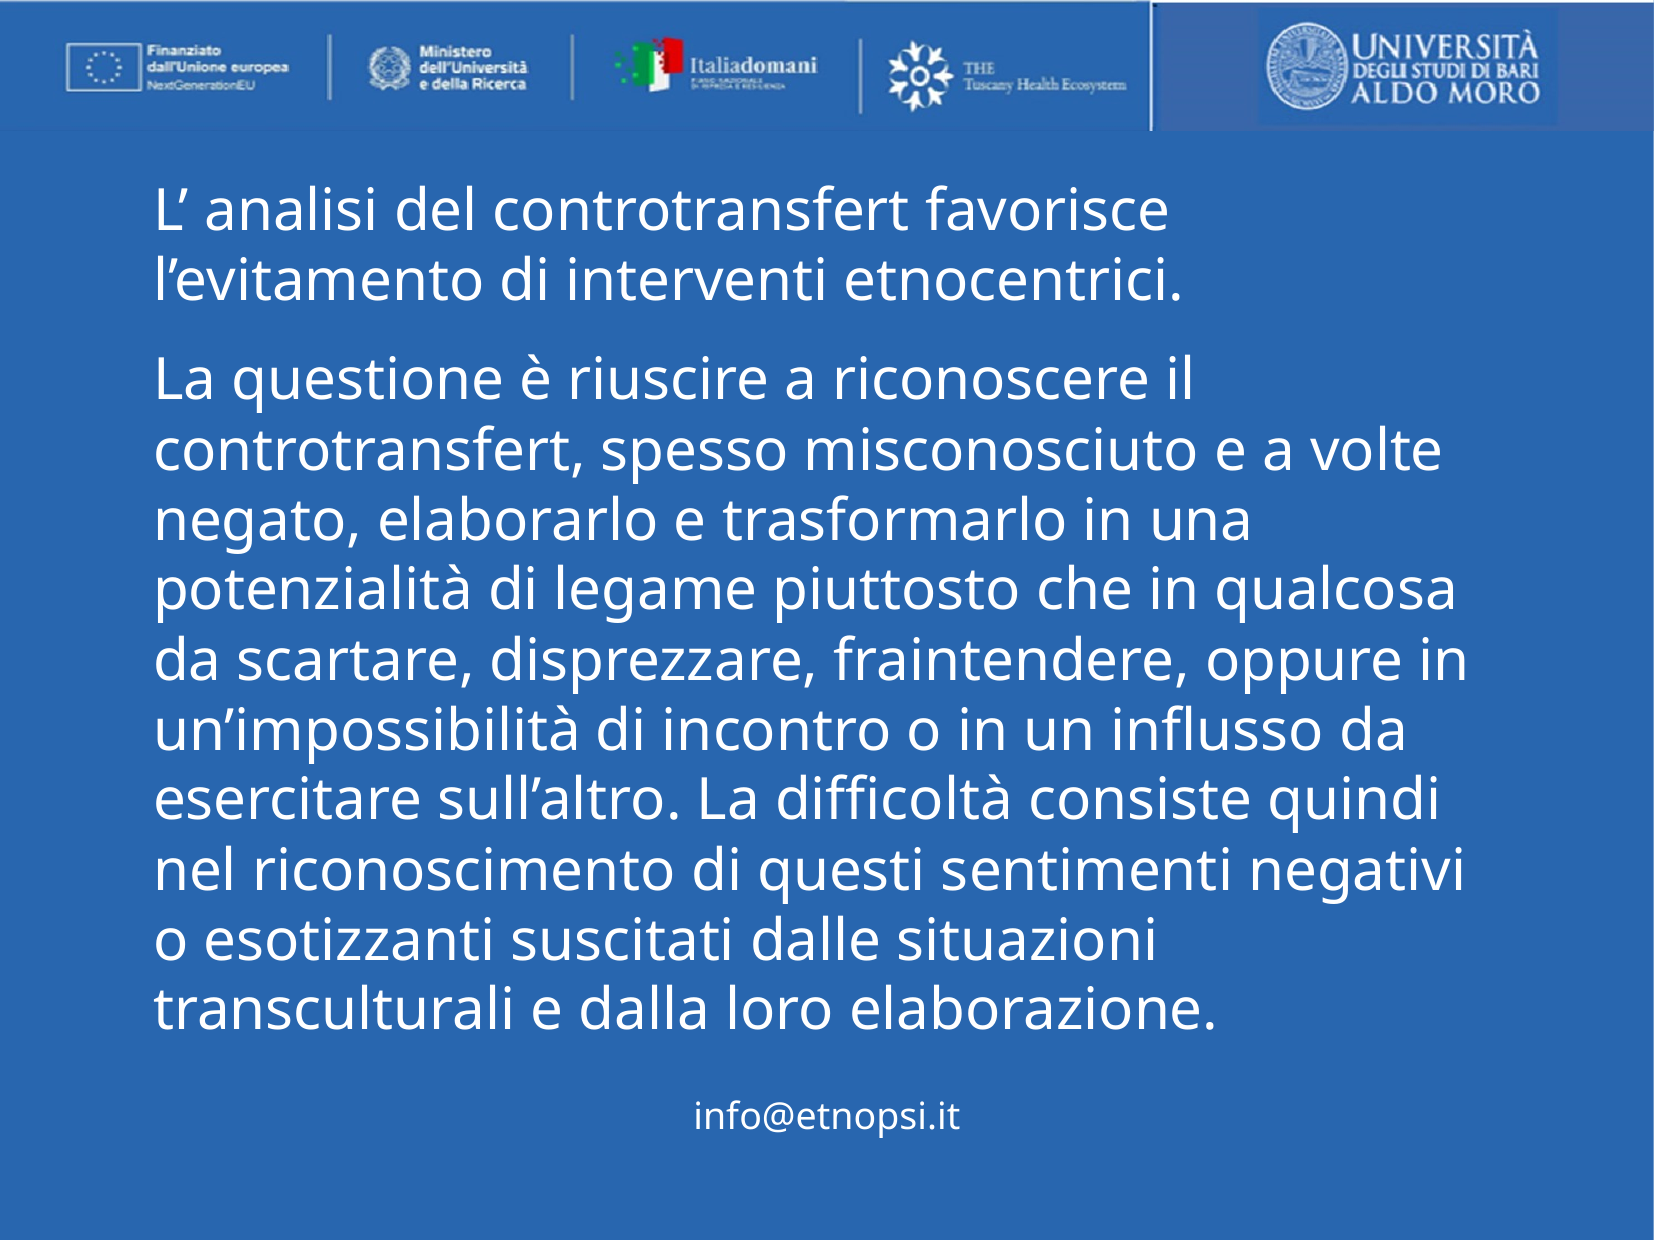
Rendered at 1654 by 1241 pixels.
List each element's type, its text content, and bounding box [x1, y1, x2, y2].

picture [0, 0, 1654, 132]
subtitle L’ analisi del controtransfert favorisce l’evitamento di interventi etnocentrici. La questione è riuscire a riconoscere il controtransfert, spesso misconosciuto e a volte negato, elaborarlo e trasformarlo in una potenzialità di legame piuttosto che in qualcosa da scartare, disprezzare, fraintendere, oppure in un’impossibilità di incontro o in un influsso da esercitare sull’altro. La difficoltà consiste quindi nel riconoscimento di questi sentimenti negativi o esotizzanti suscitati dalle situazioni transculturali e dalla loro elaborazione. info@etnopsi.it [138, 132, 1516, 808]
